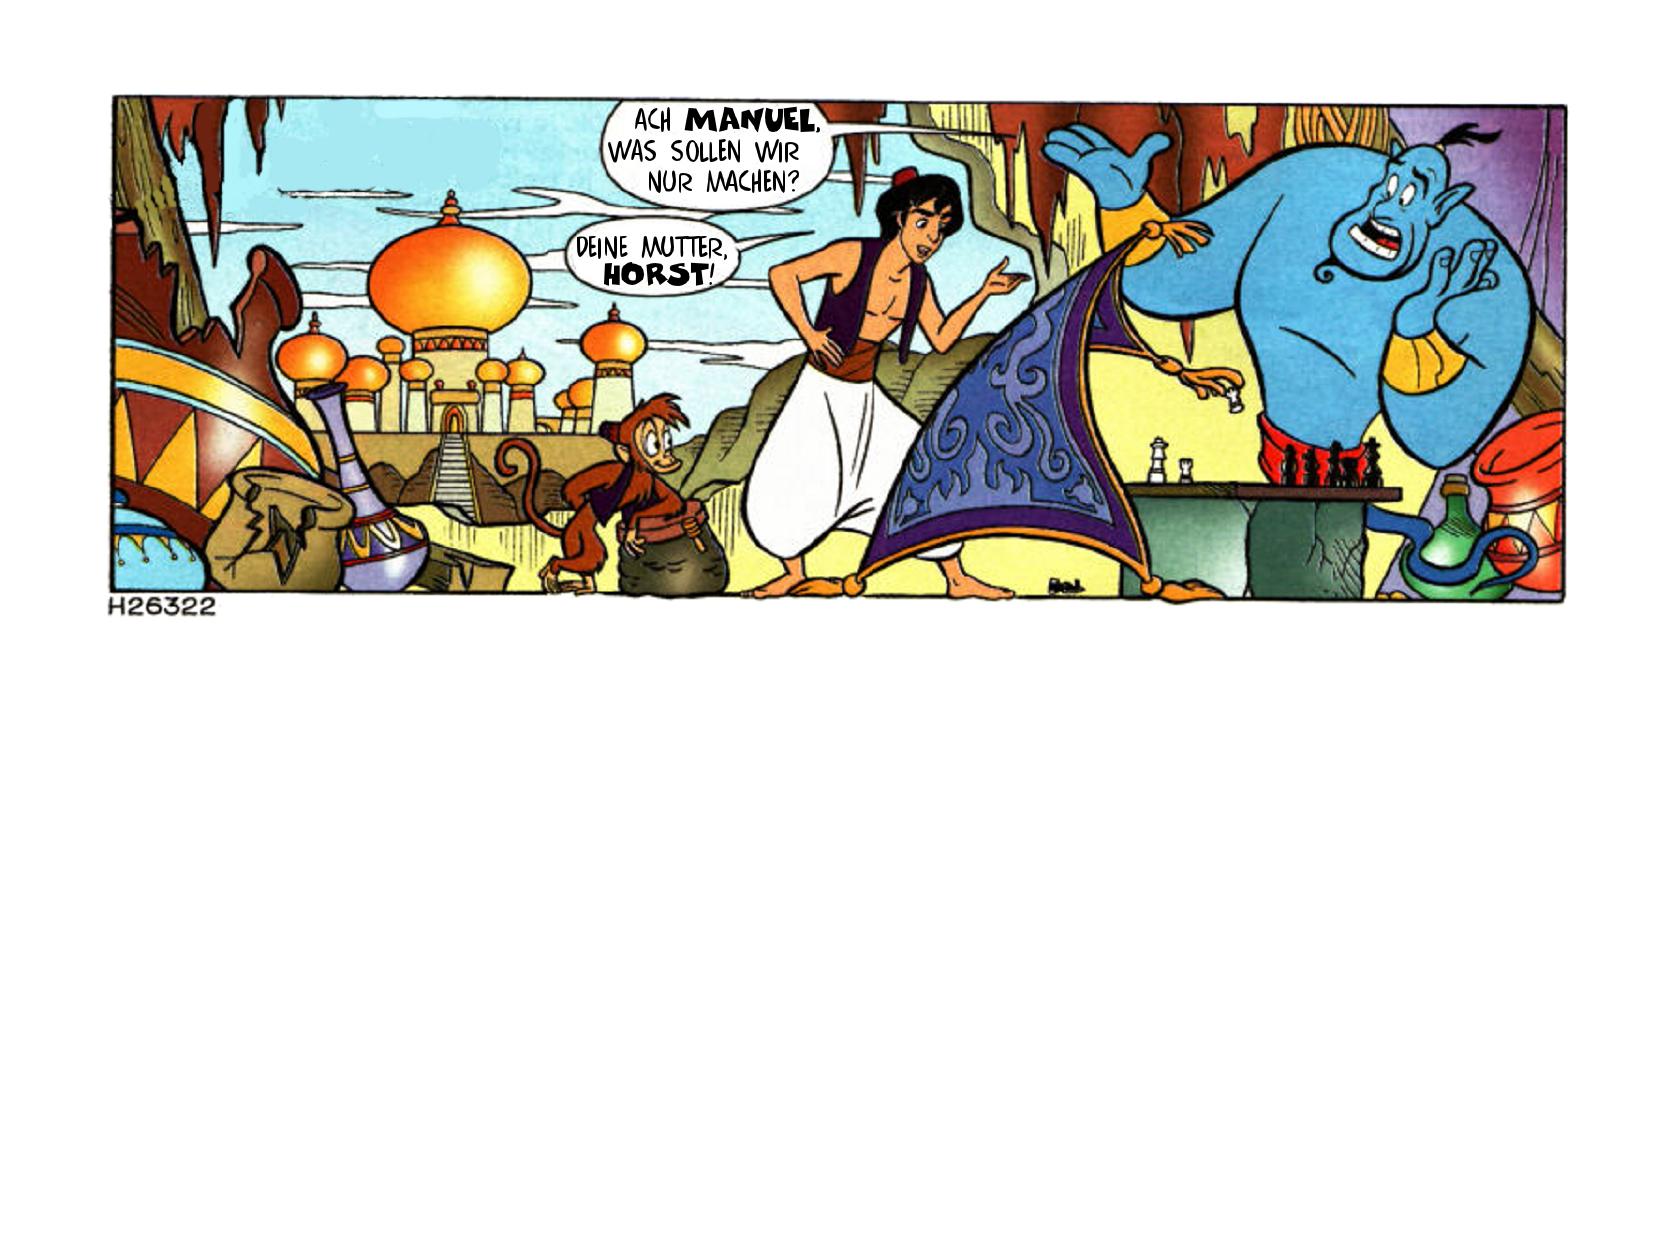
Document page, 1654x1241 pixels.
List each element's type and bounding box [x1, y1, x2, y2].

picture [74, 29, 1582, 636]
